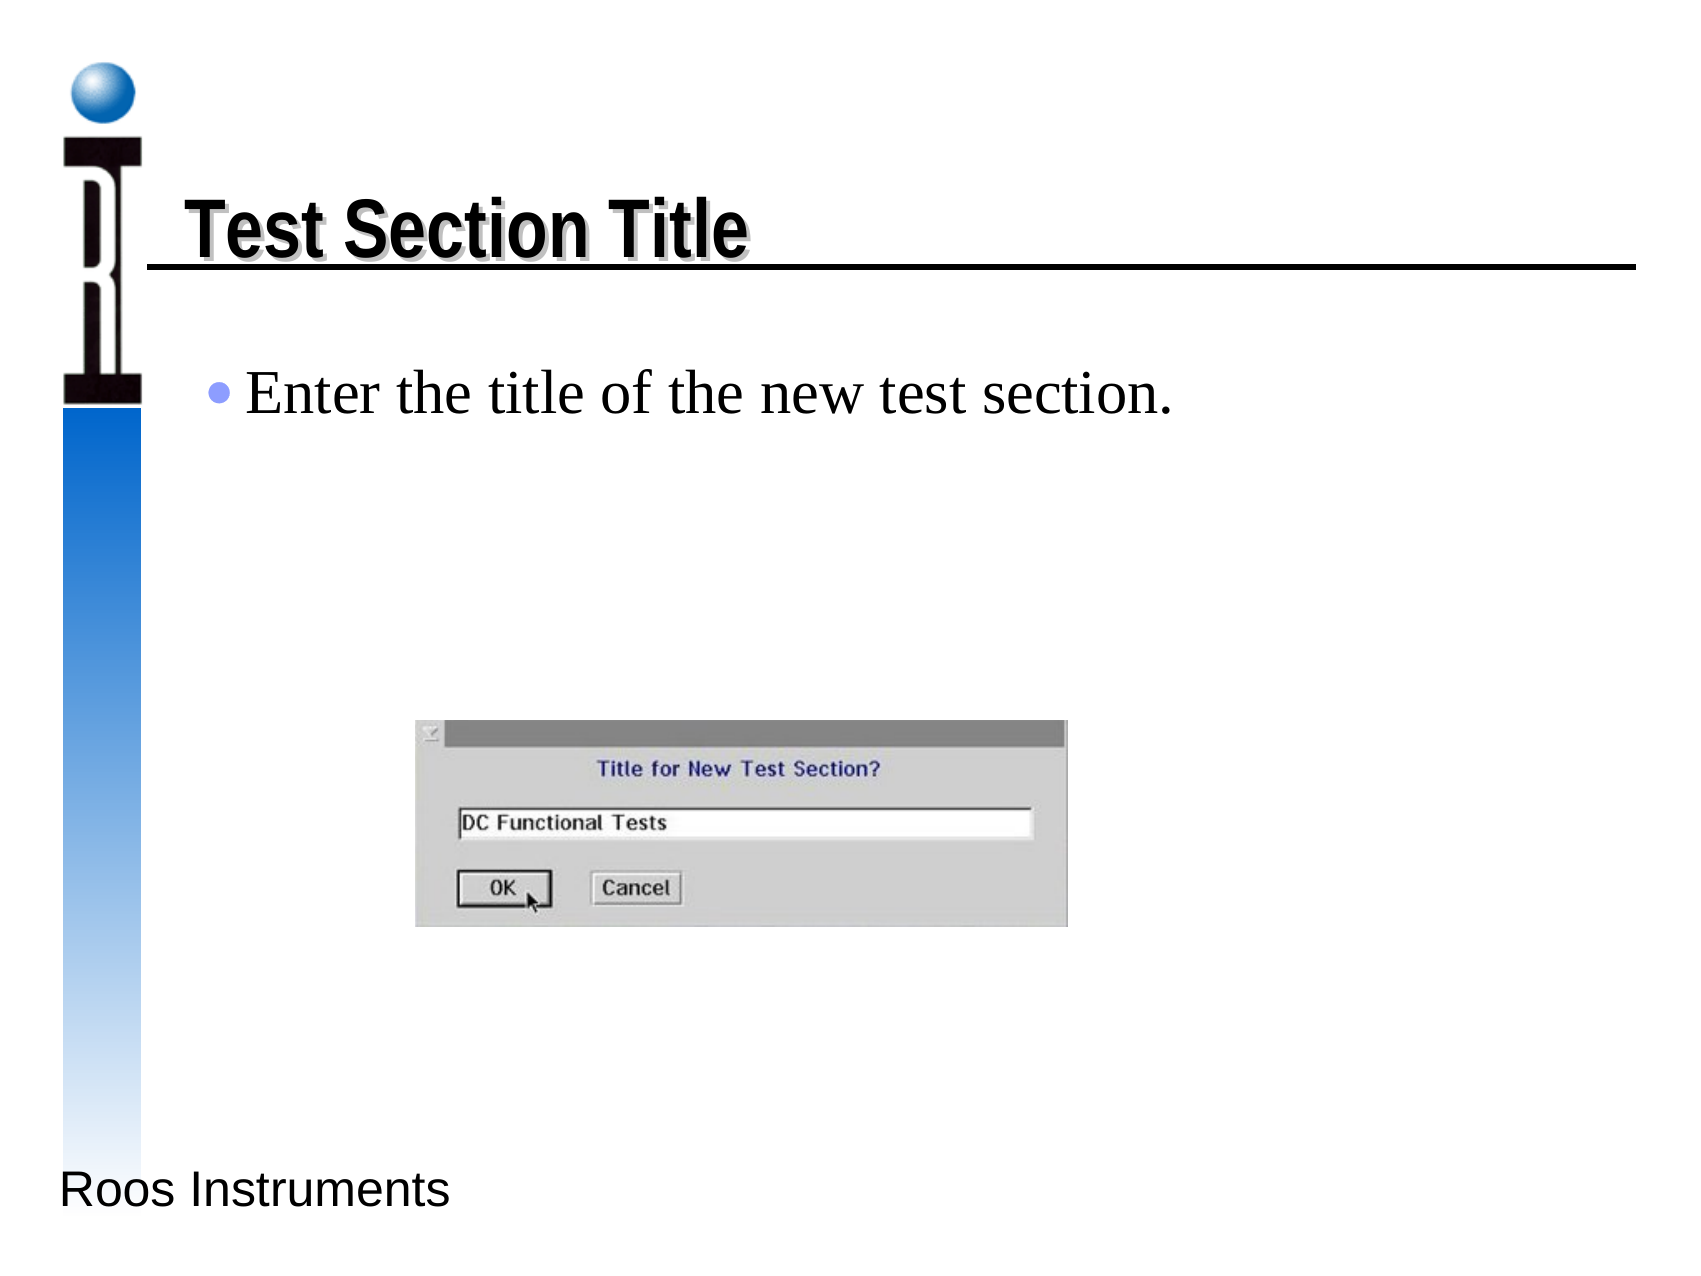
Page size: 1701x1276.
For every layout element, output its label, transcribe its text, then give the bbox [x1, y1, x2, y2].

text_box Enter the title of the new test section. [192, 358, 1550, 445]
picture [415, 720, 1068, 927]
text_box Test Section Title [184, 92, 1539, 357]
picture [59, 58, 147, 411]
